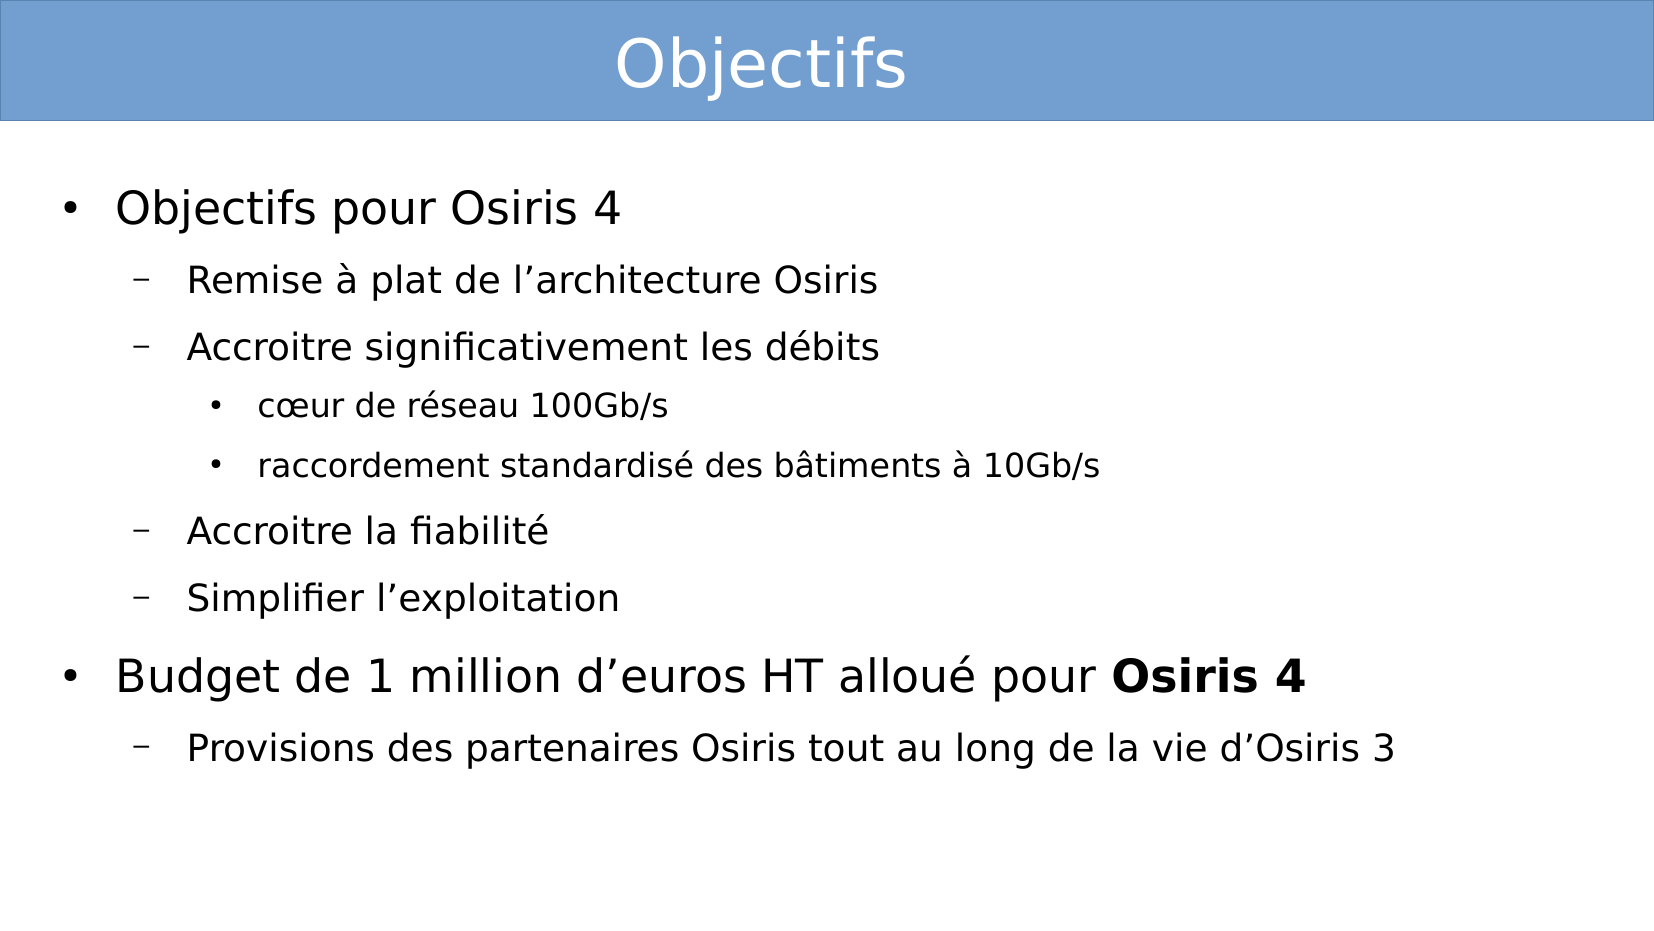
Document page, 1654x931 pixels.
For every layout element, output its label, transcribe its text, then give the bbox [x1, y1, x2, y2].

title Objectifs [17, 11, 1506, 117]
list Objectifs pour Osiris 4 Remise à plat de l’architecture Osiris Accroitre significativement les débits cœur de réseau 100Gb/s raccordement standardisé des bâtiments à 10Gb/s Accroitre la fiabilité Simplifier l’exploitation Budget de 1 million d’euros HT alloué pour Osiris 4 Provisions des partenaires Osiris tout au long de la vie d’Osiris 3 [44, 182, 1590, 867]
